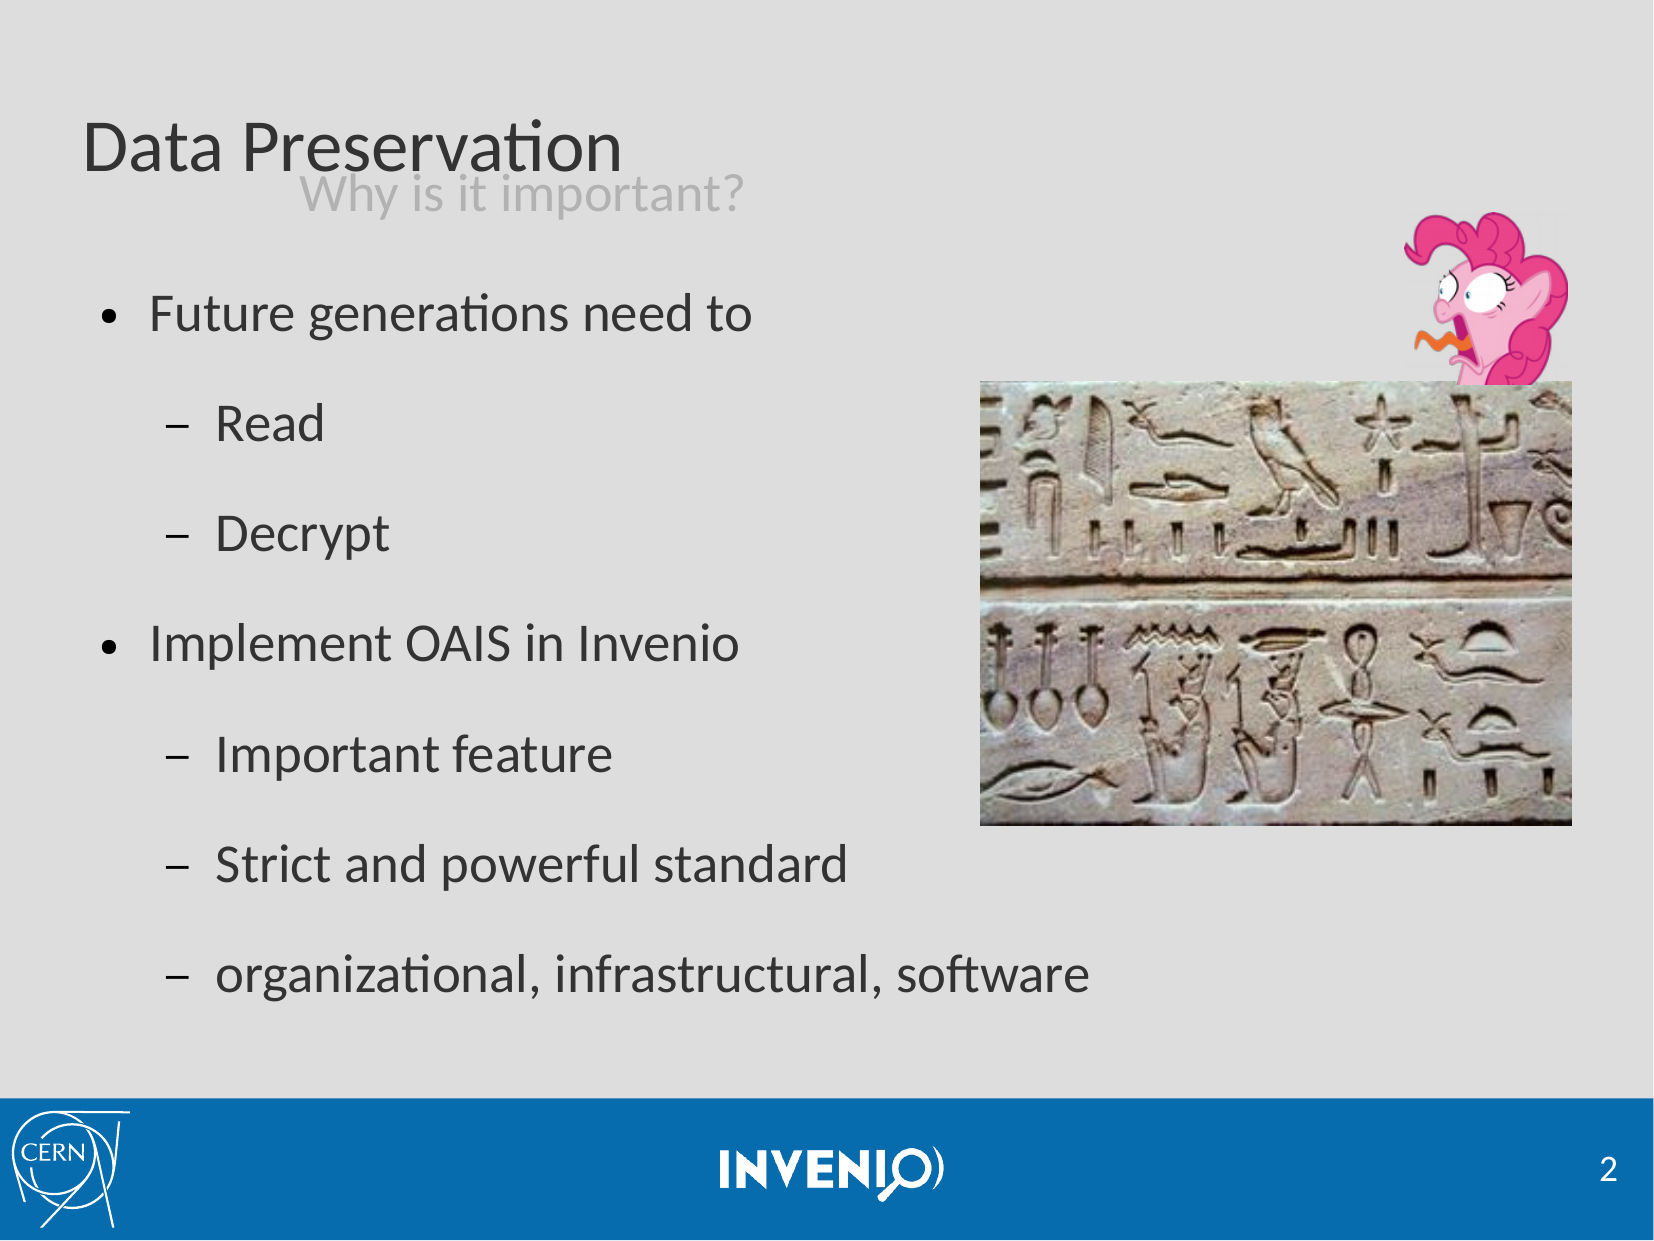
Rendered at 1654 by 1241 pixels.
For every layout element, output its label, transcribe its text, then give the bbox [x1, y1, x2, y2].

title Data Preservation [82, 49, 1571, 257]
picture [720, 1145, 944, 1202]
title Why is it important? [23, 118, 1023, 278]
picture [980, 212, 1572, 826]
list Future generations need to Read Decrypt Implement OAIS in Invenio Important feature Strict and powerful standard organizational, infrastructural, software [82, 290, 1571, 1010]
